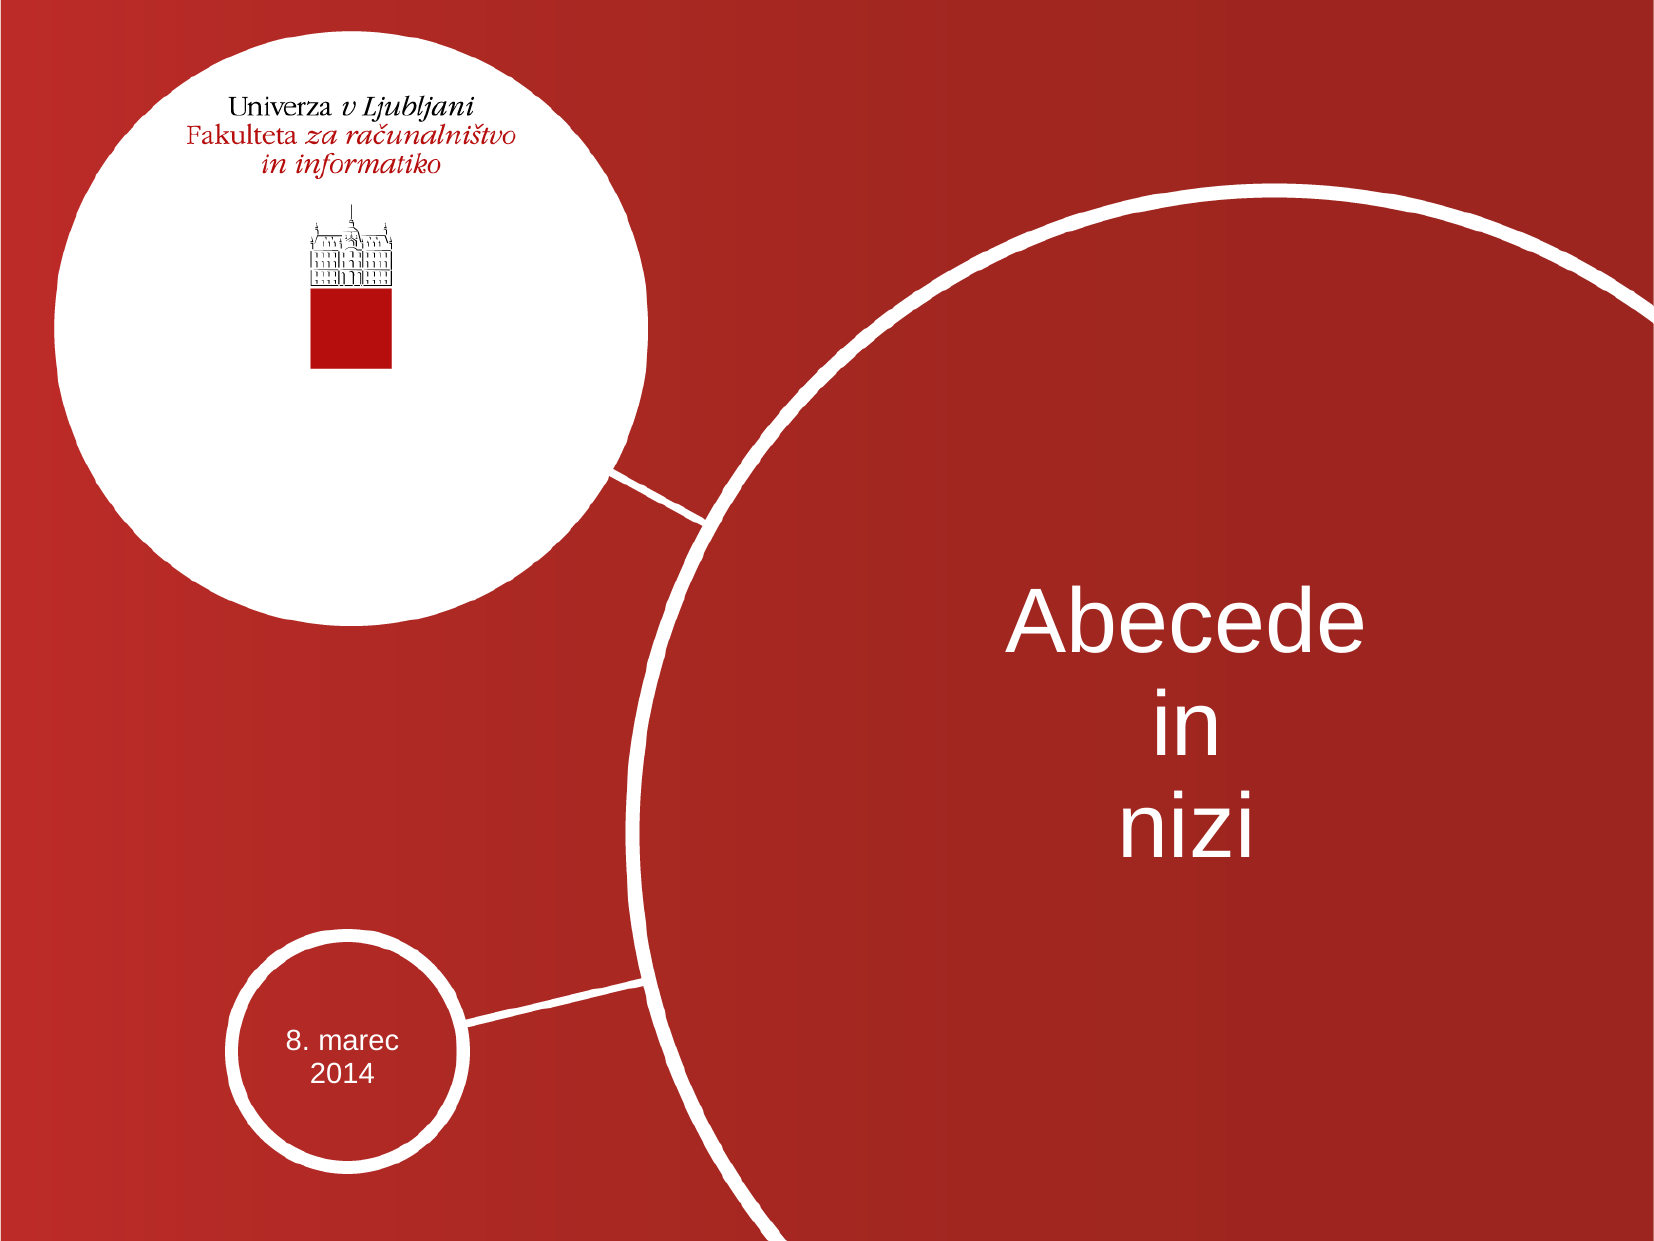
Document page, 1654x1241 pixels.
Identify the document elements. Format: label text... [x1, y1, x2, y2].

text_box 8. marec 2014 [242, 980, 443, 1134]
picture [0, 0, 1654, 1241]
subtitle Abecede in nizi [803, 437, 1571, 1010]
